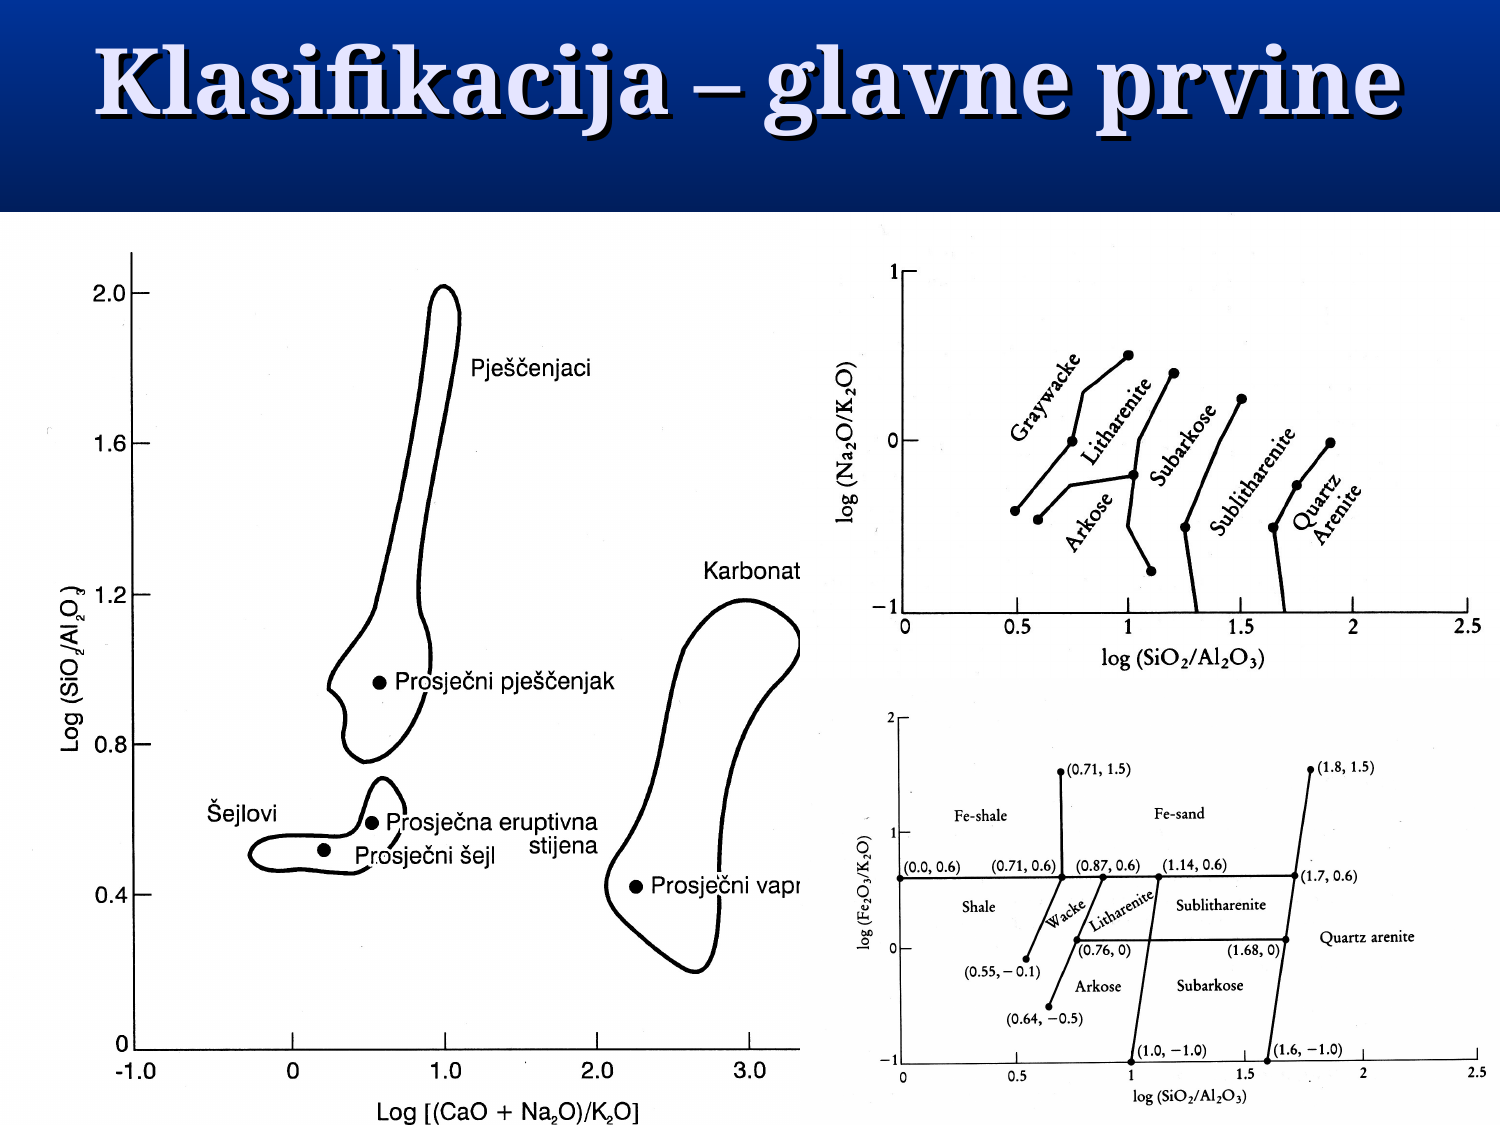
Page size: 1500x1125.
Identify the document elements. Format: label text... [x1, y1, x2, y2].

picture [0, 212, 1500, 1125]
title Klasifikacija – glavne prvine [75, 12, 1426, 143]
